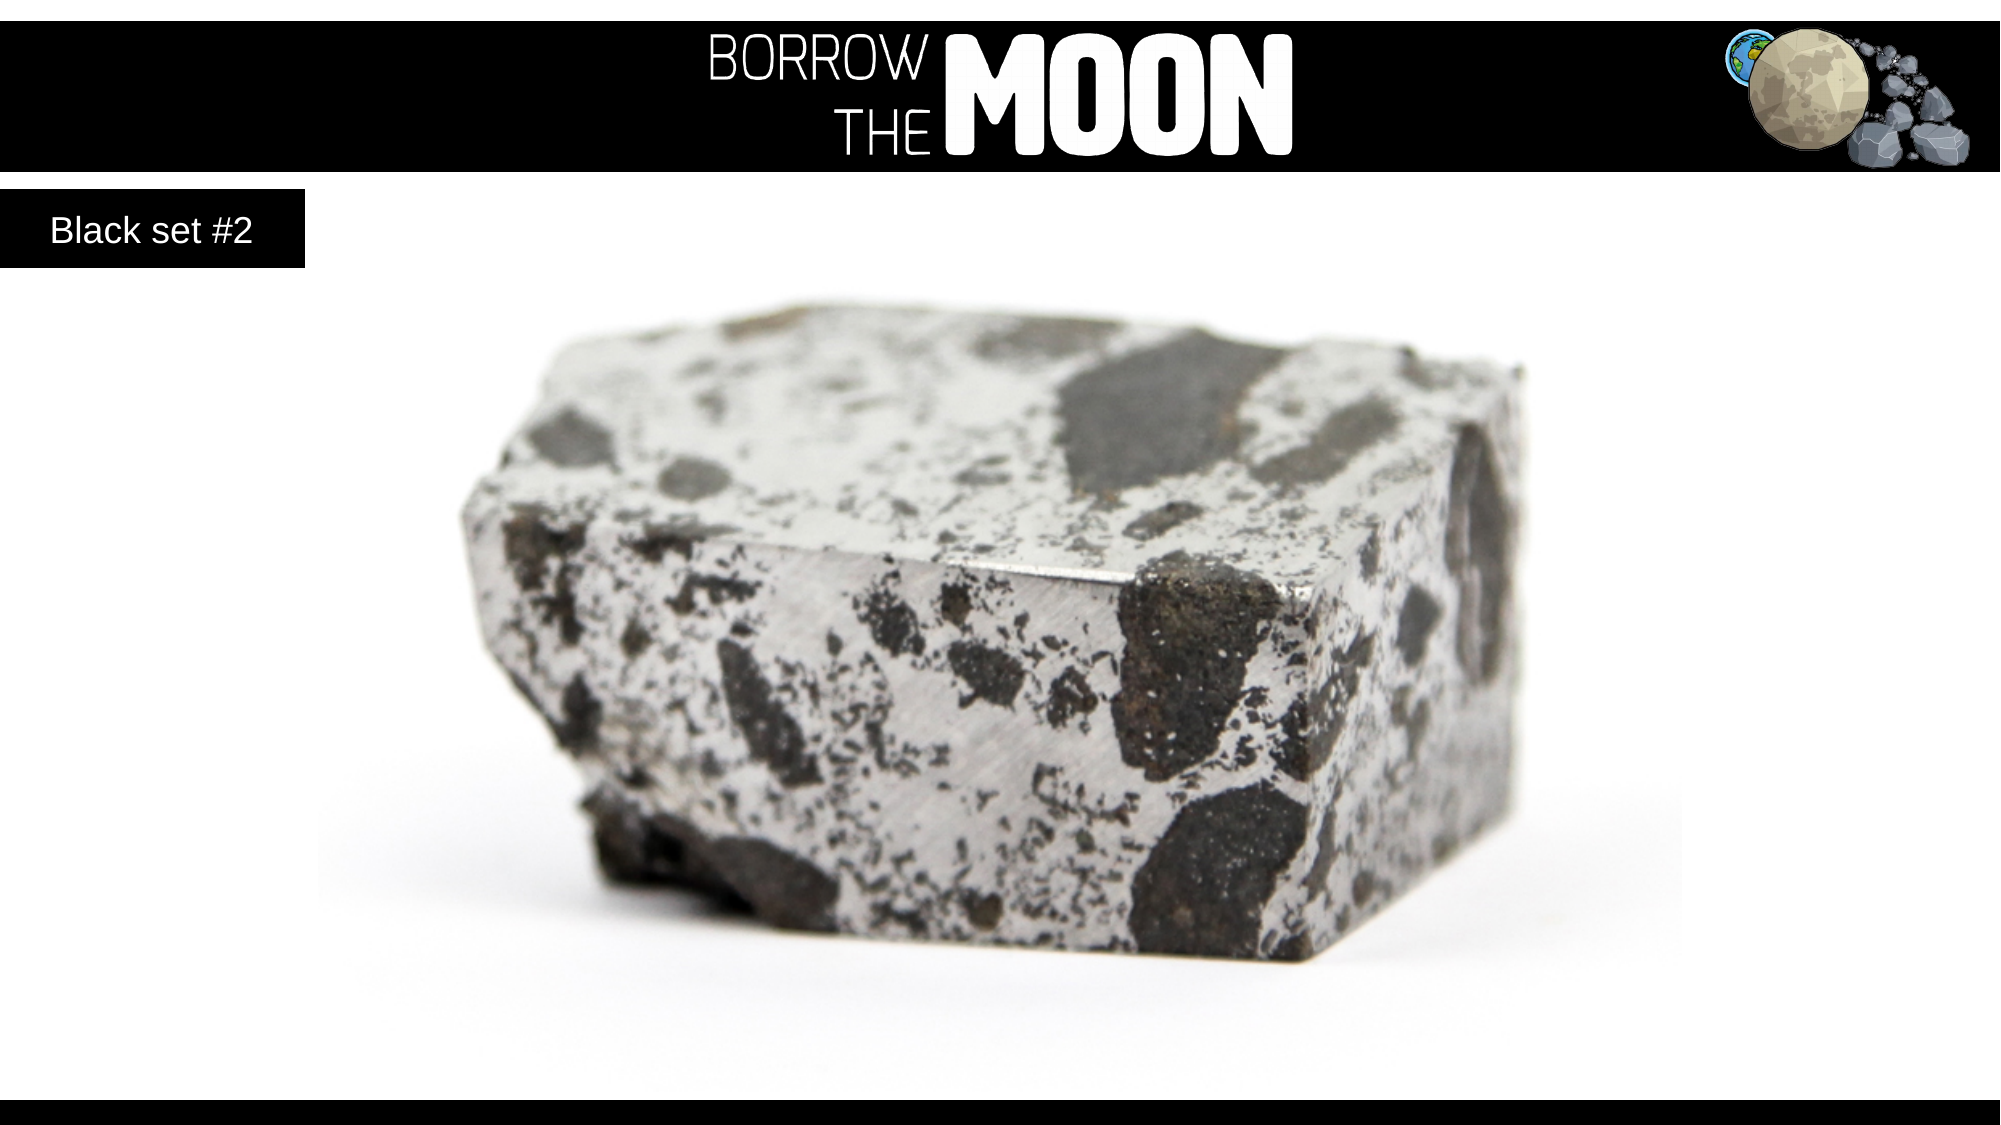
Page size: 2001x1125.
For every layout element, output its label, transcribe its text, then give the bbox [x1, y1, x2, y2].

text_box Black set #2 [0, 189, 305, 268]
picture [318, 184, 1682, 1092]
